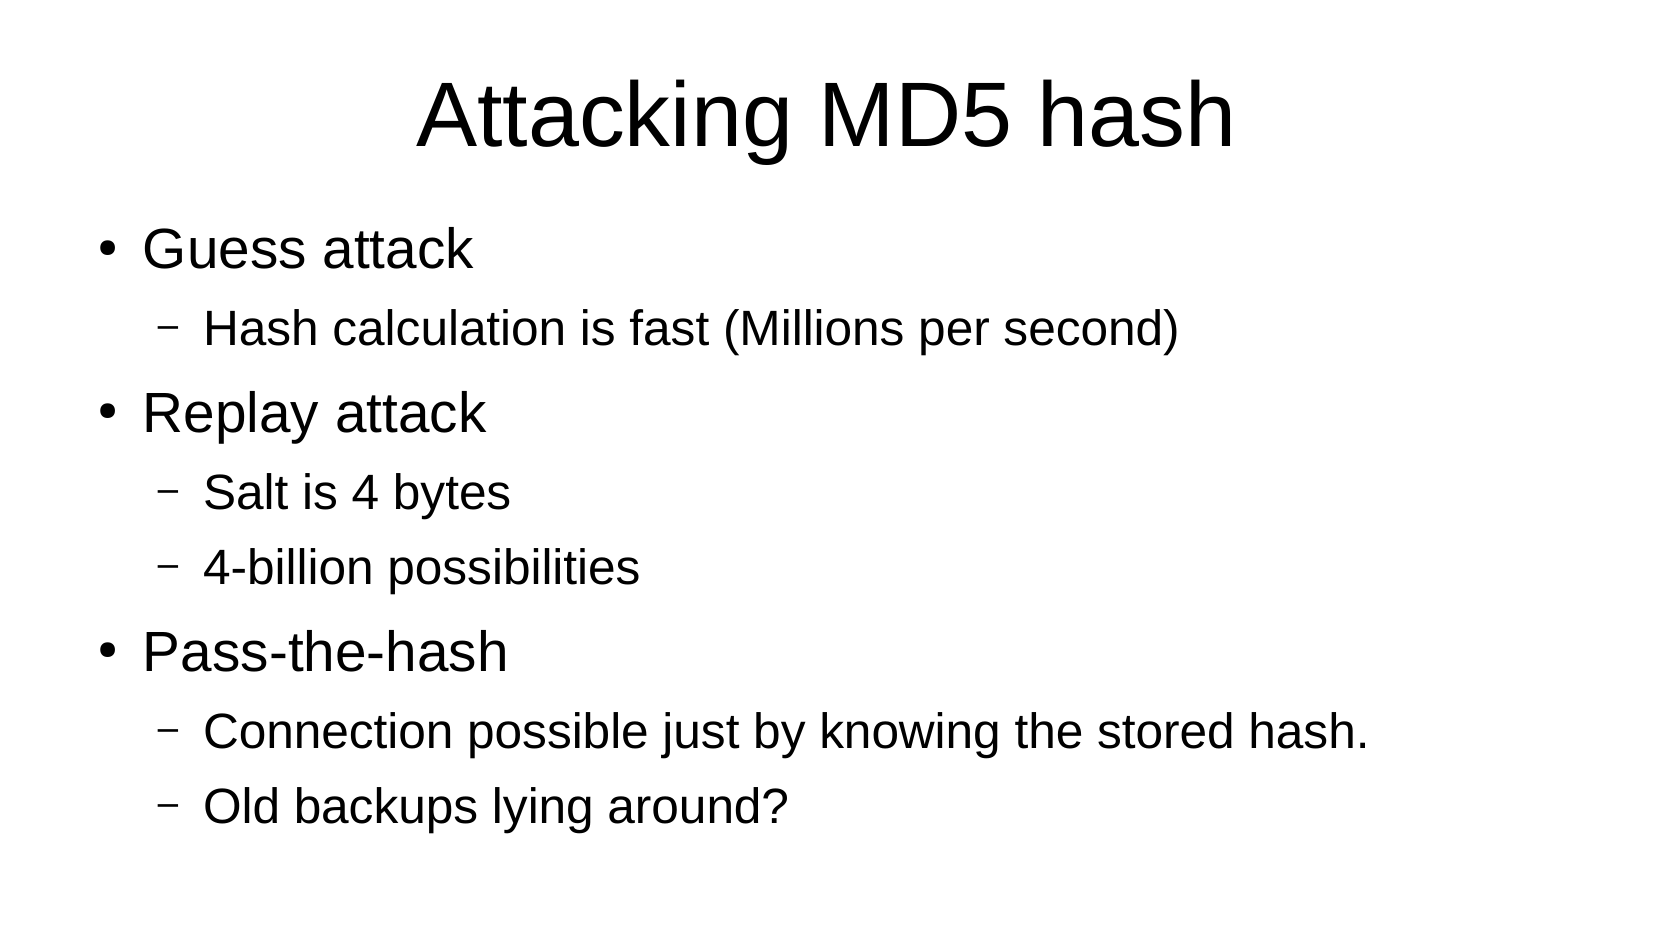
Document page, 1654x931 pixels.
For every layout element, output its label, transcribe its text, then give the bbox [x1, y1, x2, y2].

title Attacking MD5 hash [82, 37, 1571, 193]
list Guess attack Hash calculation is fast (Millions per second) Replay attack Salt is 4 bytes 4-billion possibilities Pass-the-hash Connection possible just by knowing the stored hash. Old backups lying around? [82, 217, 1571, 841]
